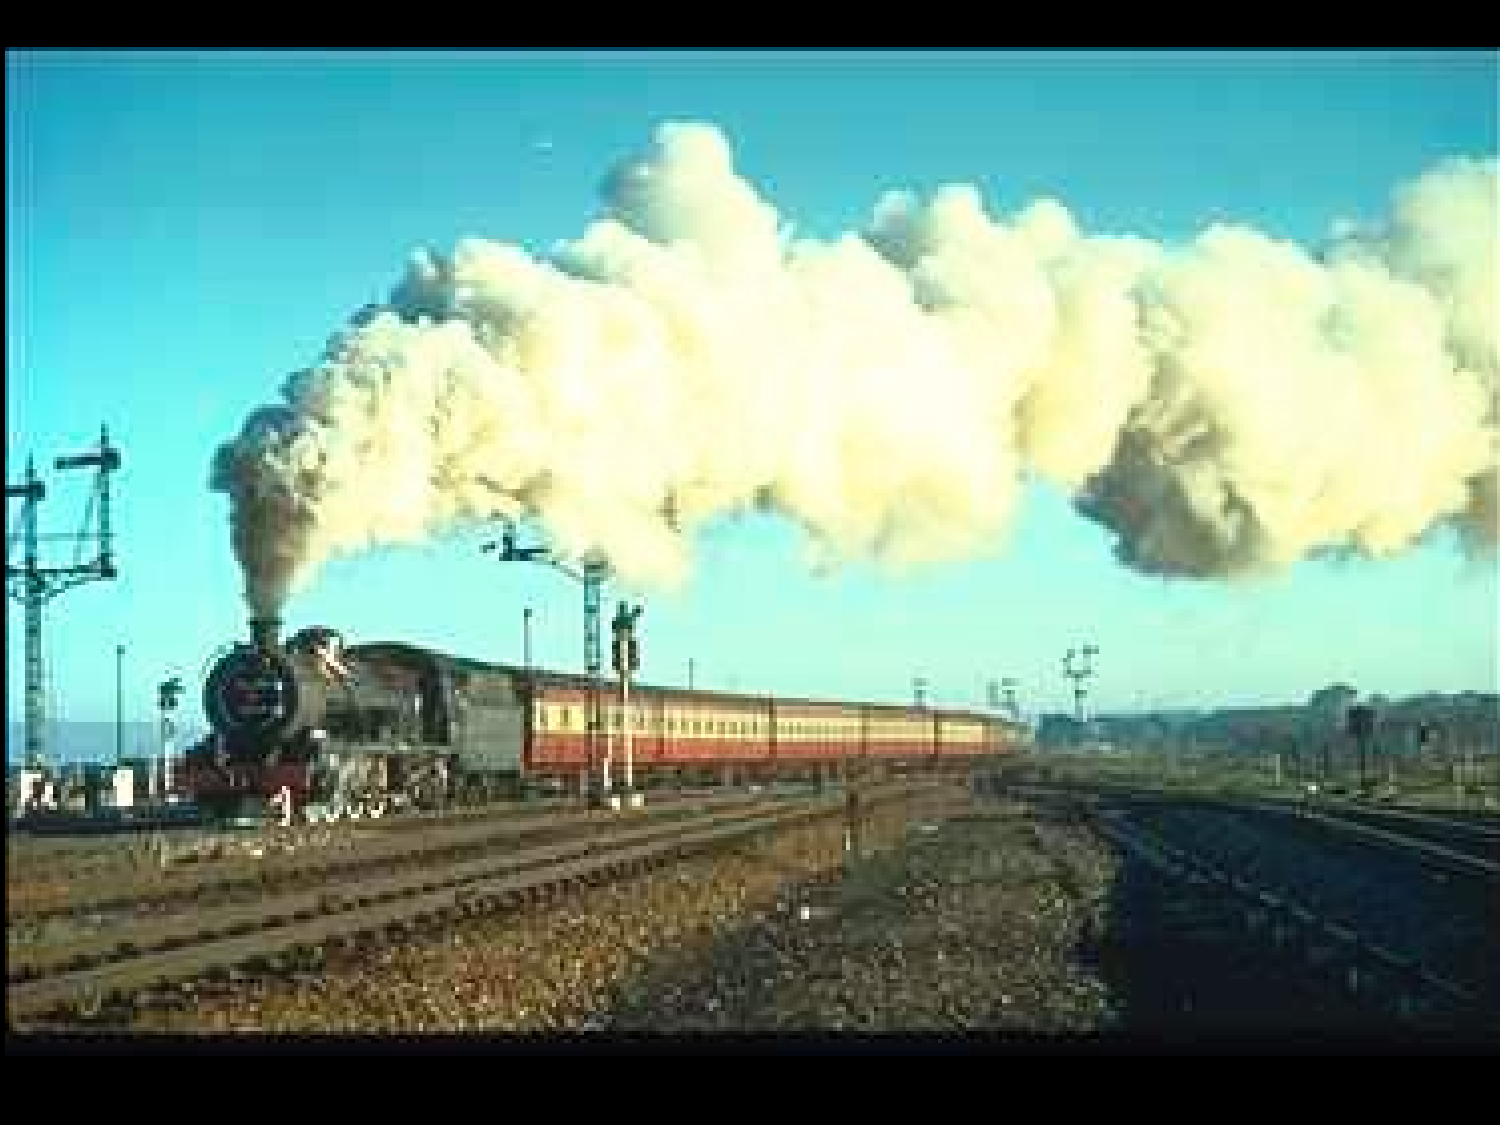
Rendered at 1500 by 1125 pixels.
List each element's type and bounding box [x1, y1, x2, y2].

picture [5, 47, 1500, 1056]
